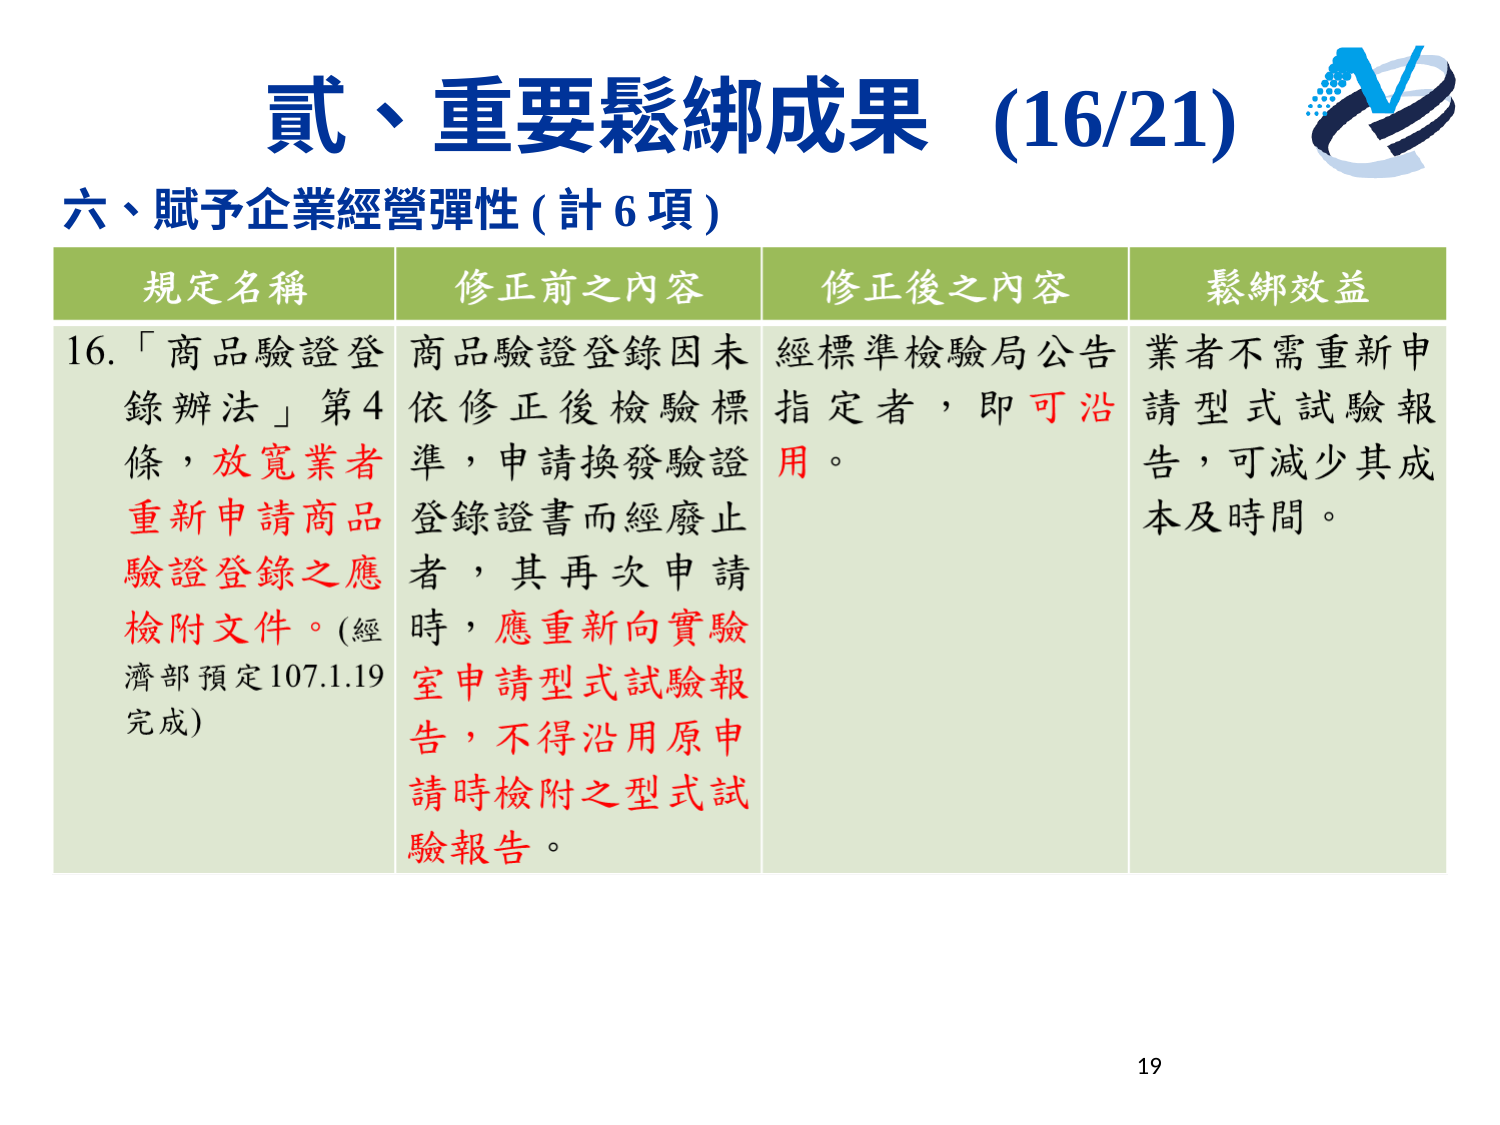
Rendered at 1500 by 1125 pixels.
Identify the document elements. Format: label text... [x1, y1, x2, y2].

text_box 六、賦予企業經營彈性(計6項) [47, 172, 688, 244]
title 貳、重要鬆綁成果 (16/21) [76, 19, 1427, 207]
picture [52, 246, 1448, 896]
text_box 19 [1121, 1035, 1472, 1095]
